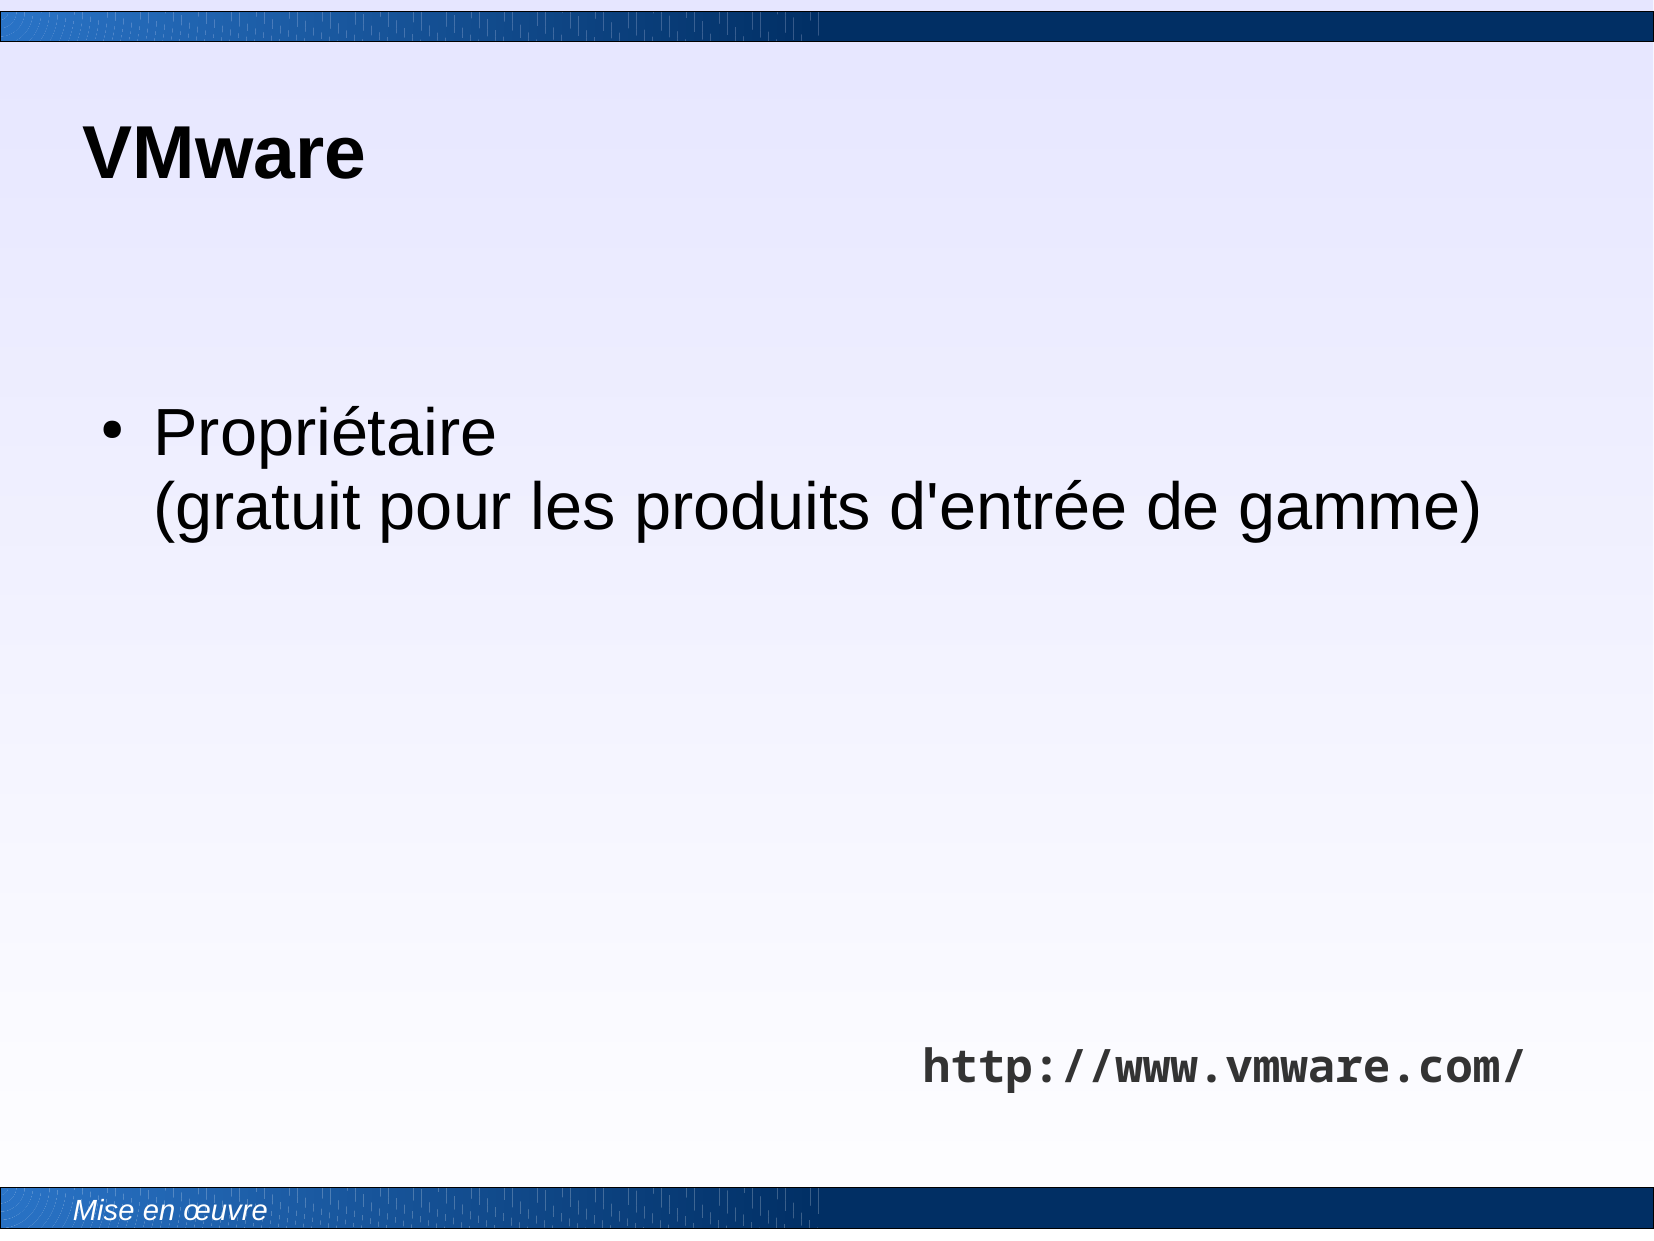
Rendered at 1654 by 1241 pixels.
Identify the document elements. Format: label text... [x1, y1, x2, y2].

text_box Mise en œuvre [58, 1186, 406, 1235]
text_box http://www.vmware.com/ [856, 1026, 1595, 1094]
title VMware [82, 56, 1571, 250]
list Propriétaire (gratuit pour les produits d'entrée de gamme) [82, 290, 1571, 793]
